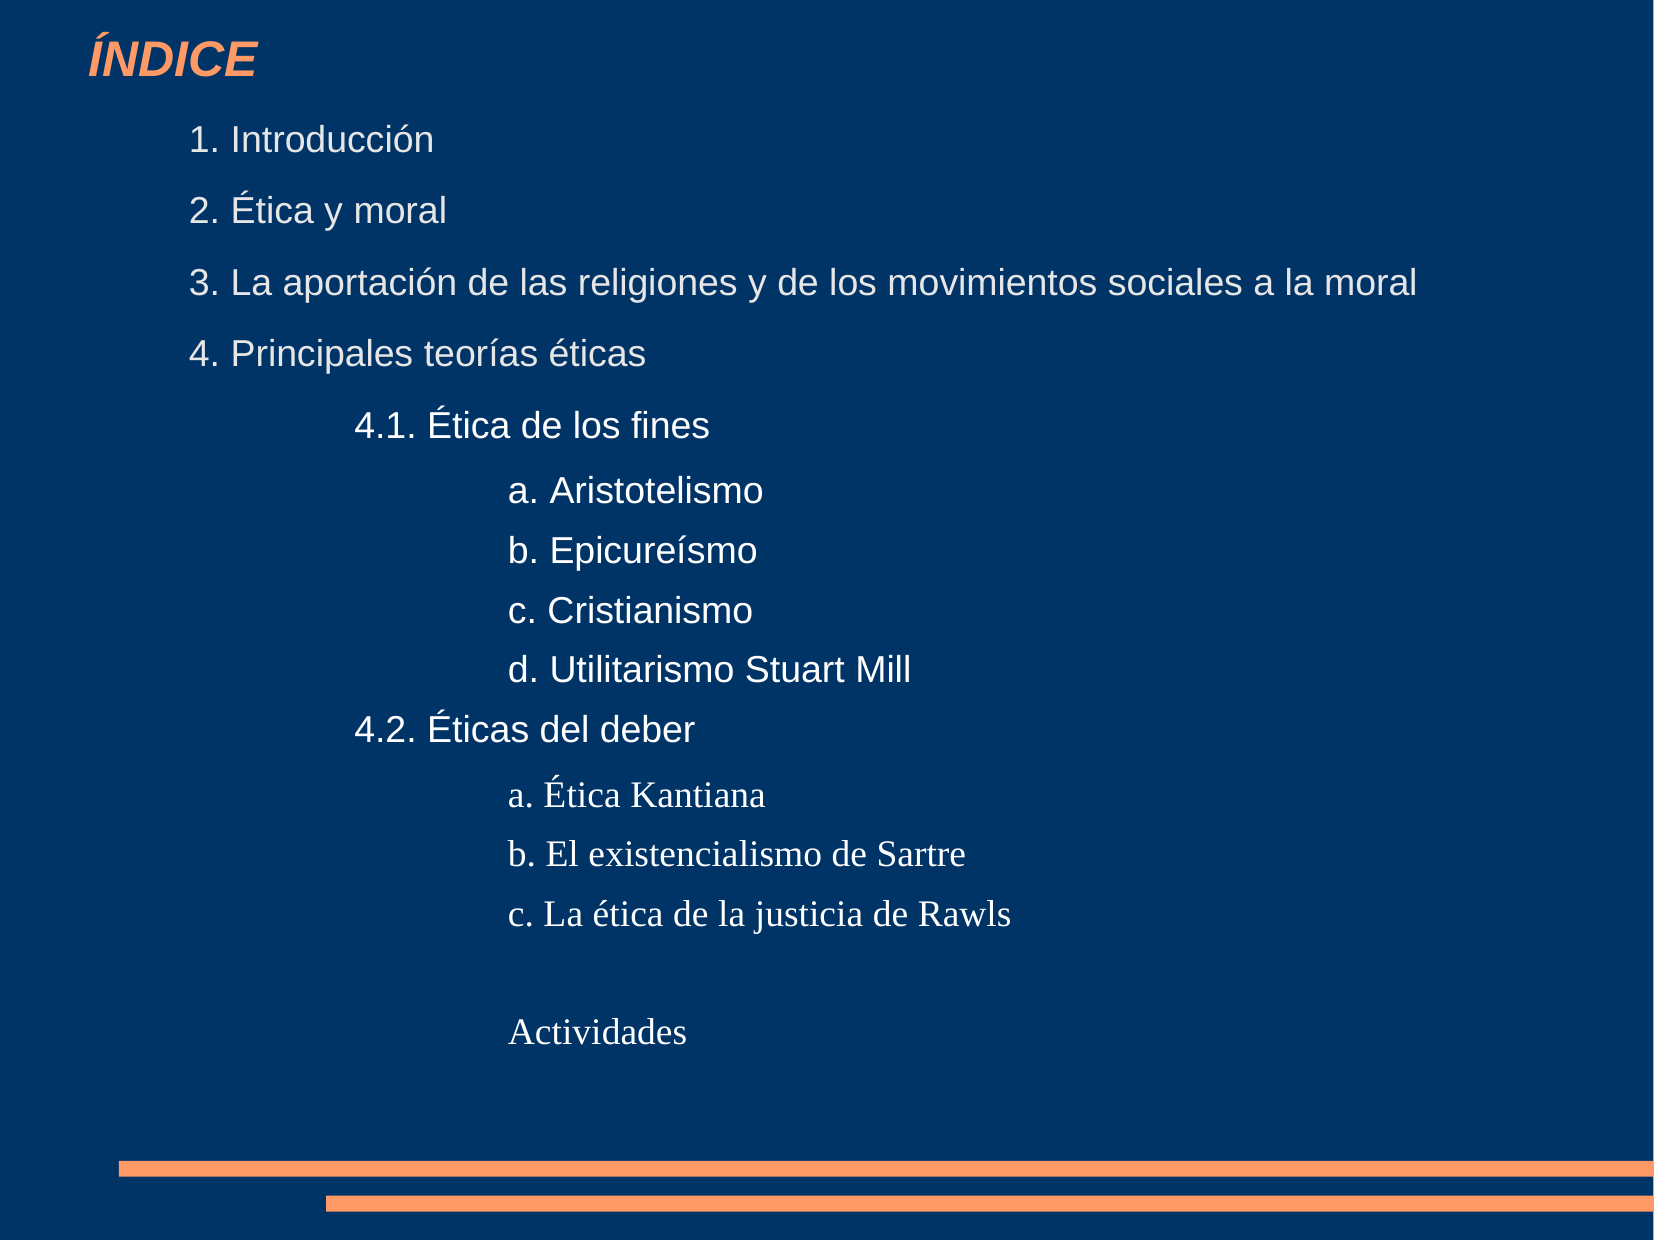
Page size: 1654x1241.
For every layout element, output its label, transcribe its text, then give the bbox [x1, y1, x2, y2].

title ÍNDICE [88, 0, 1506, 119]
list 1. Introducción 2. Ética y moral 3. La aportación de las religiones y de los movimientos sociales a la moral 4. Principales teorías éticas 4.1. Ética de los fines a. Aristotelismo b. Epicureísmo c. Cristianismo d. Utilitarismo Stuart Mill 4.2. Éticas del deber a. Ética Kantiana b. El existencialismo de Sartre c. La ética de la justicia de Rawls Actividades [118, 118, 1558, 1056]
